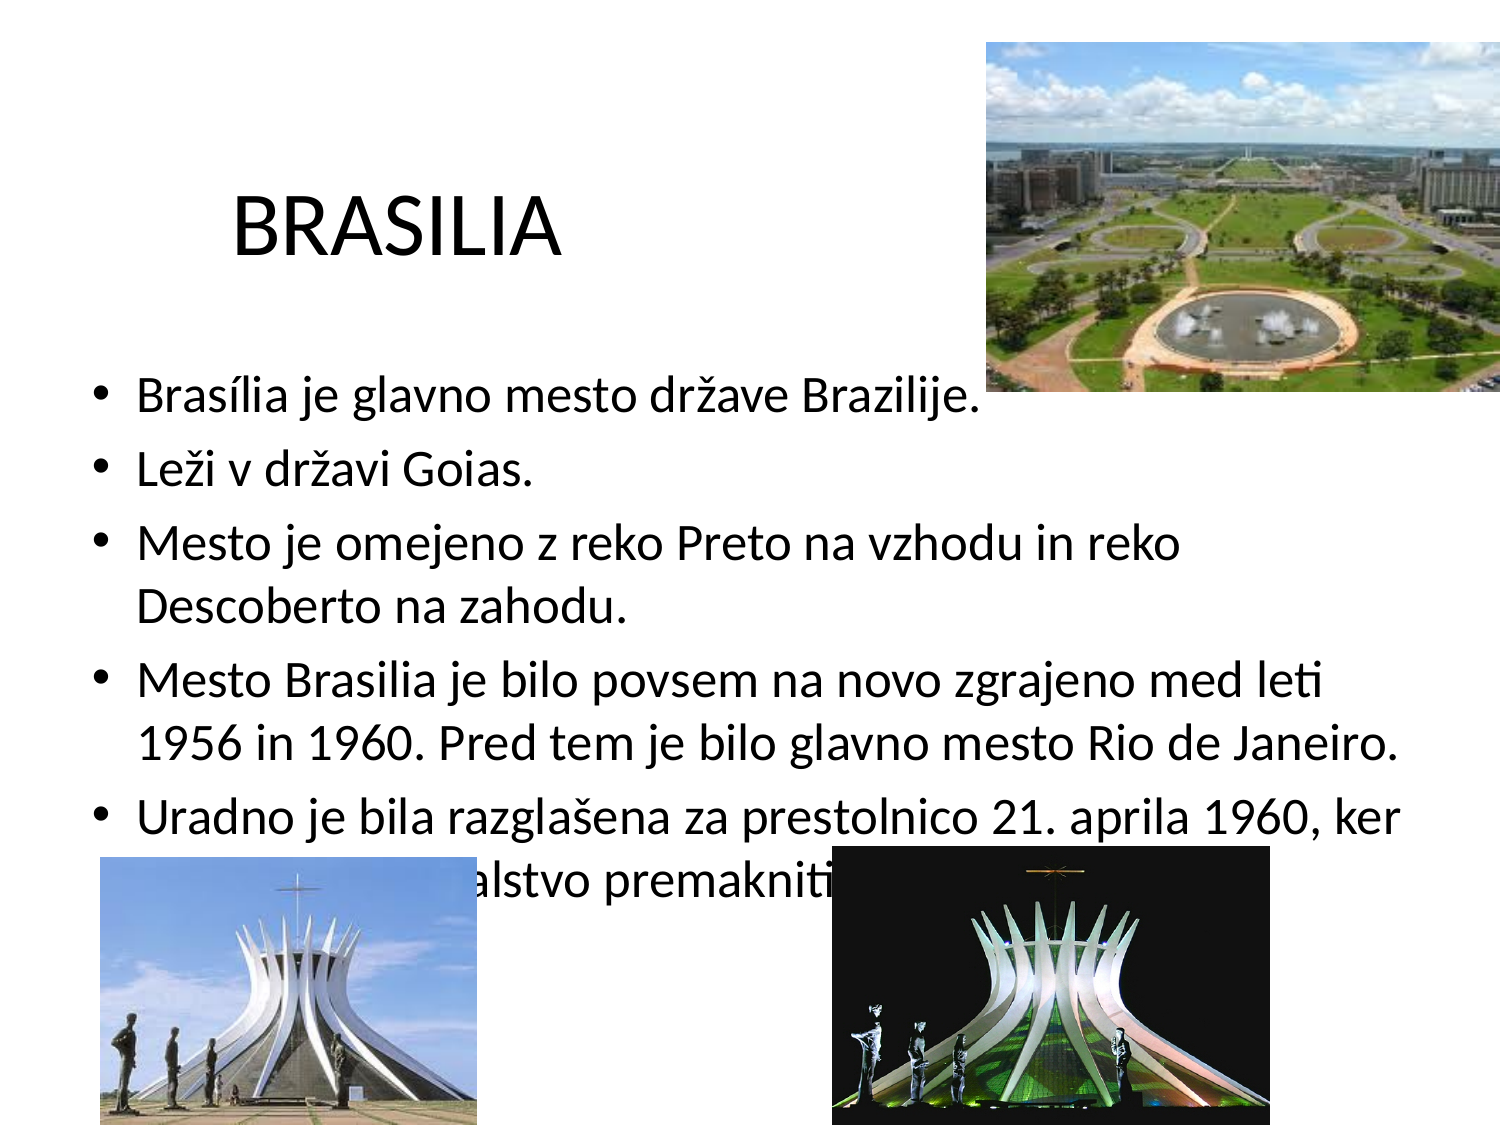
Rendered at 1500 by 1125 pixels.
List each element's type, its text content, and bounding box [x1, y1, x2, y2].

title BRASILIA [0, 125, 986, 313]
picture [100, 857, 477, 1125]
list Brasília je glavno mesto države Brazilije. Leži v državi Goias. Mesto je omejeno z reko Preto na vzhodu in reko Descoberto na zahodu. Mesto Brasilia je bilo povsem na novo zgrajeno med leti 1956 in 1960. Pred tem je bilo glavno mesto Rio de Janeiro. Uradno je bila razglašena za prestolnico 21. aprila 1960, ker so hoteli prebivalstvo premakniti v notranjost države. [76, 267, 1427, 953]
picture [986, 42, 1500, 392]
picture [832, 846, 1270, 1125]
